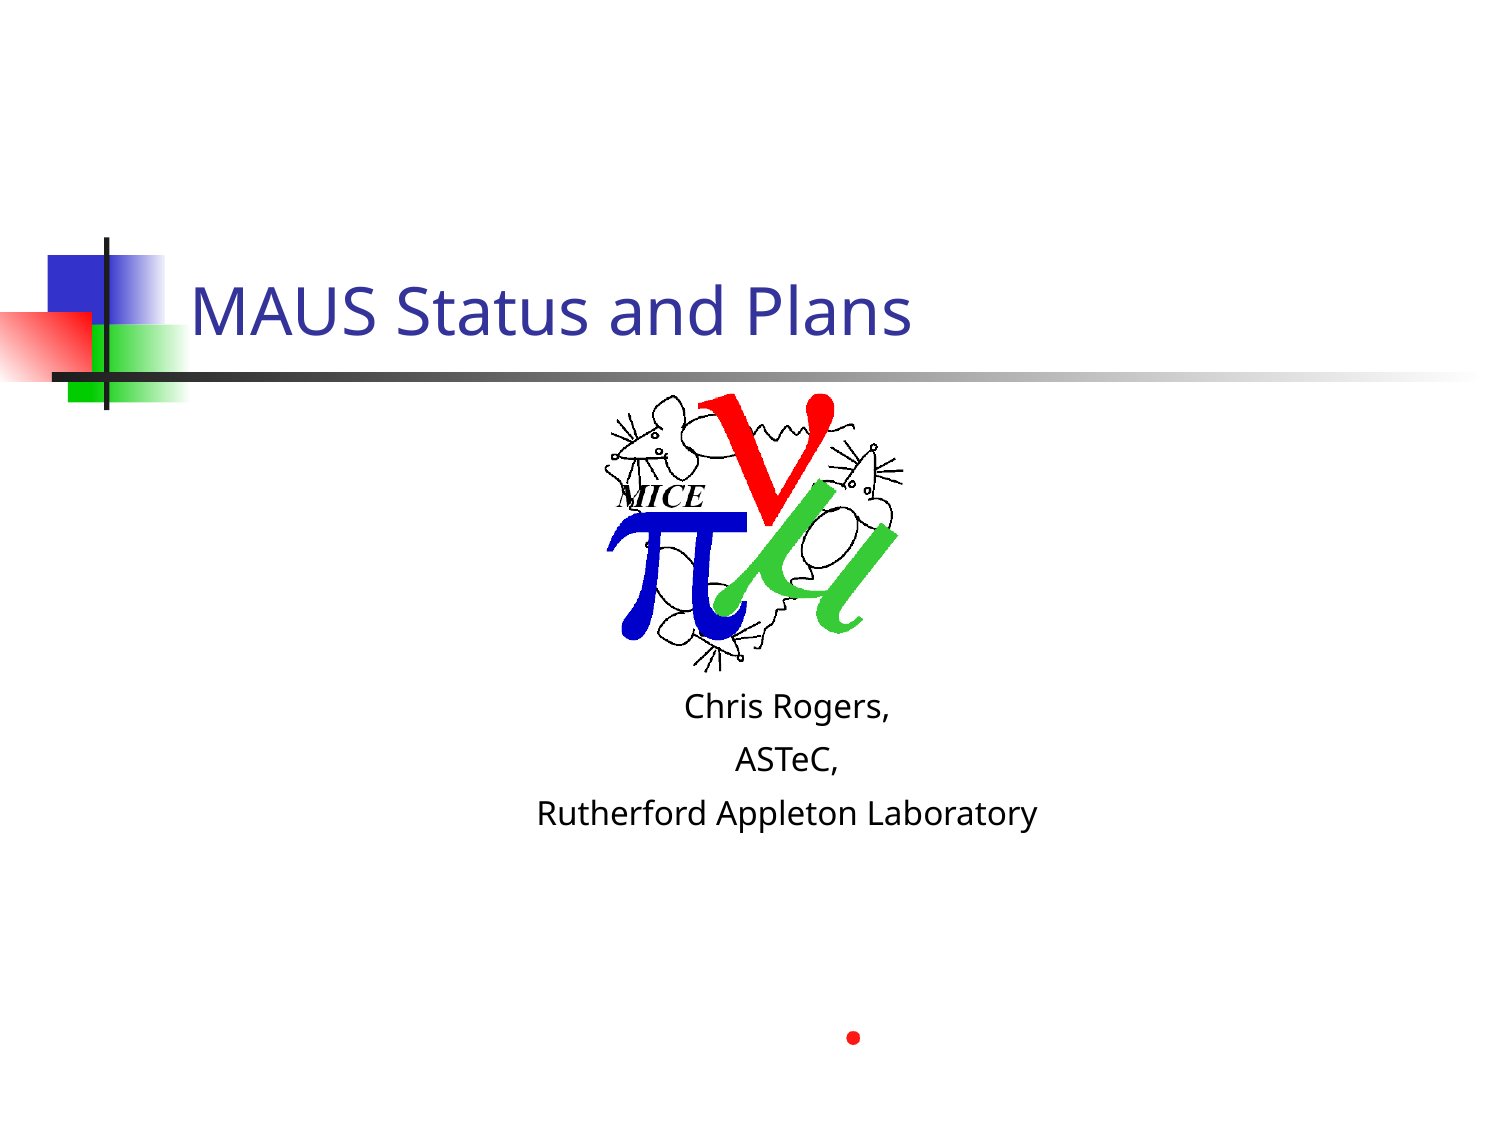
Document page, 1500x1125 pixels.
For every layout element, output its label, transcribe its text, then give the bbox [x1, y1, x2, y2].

picture [662, 962, 870, 1081]
picture [575, 363, 930, 674]
title MAUS Status and Plans [174, 159, 1450, 363]
subtitle Chris Rogers, ASTeC, Rutherford Appleton Laboratory [225, 674, 1276, 925]
